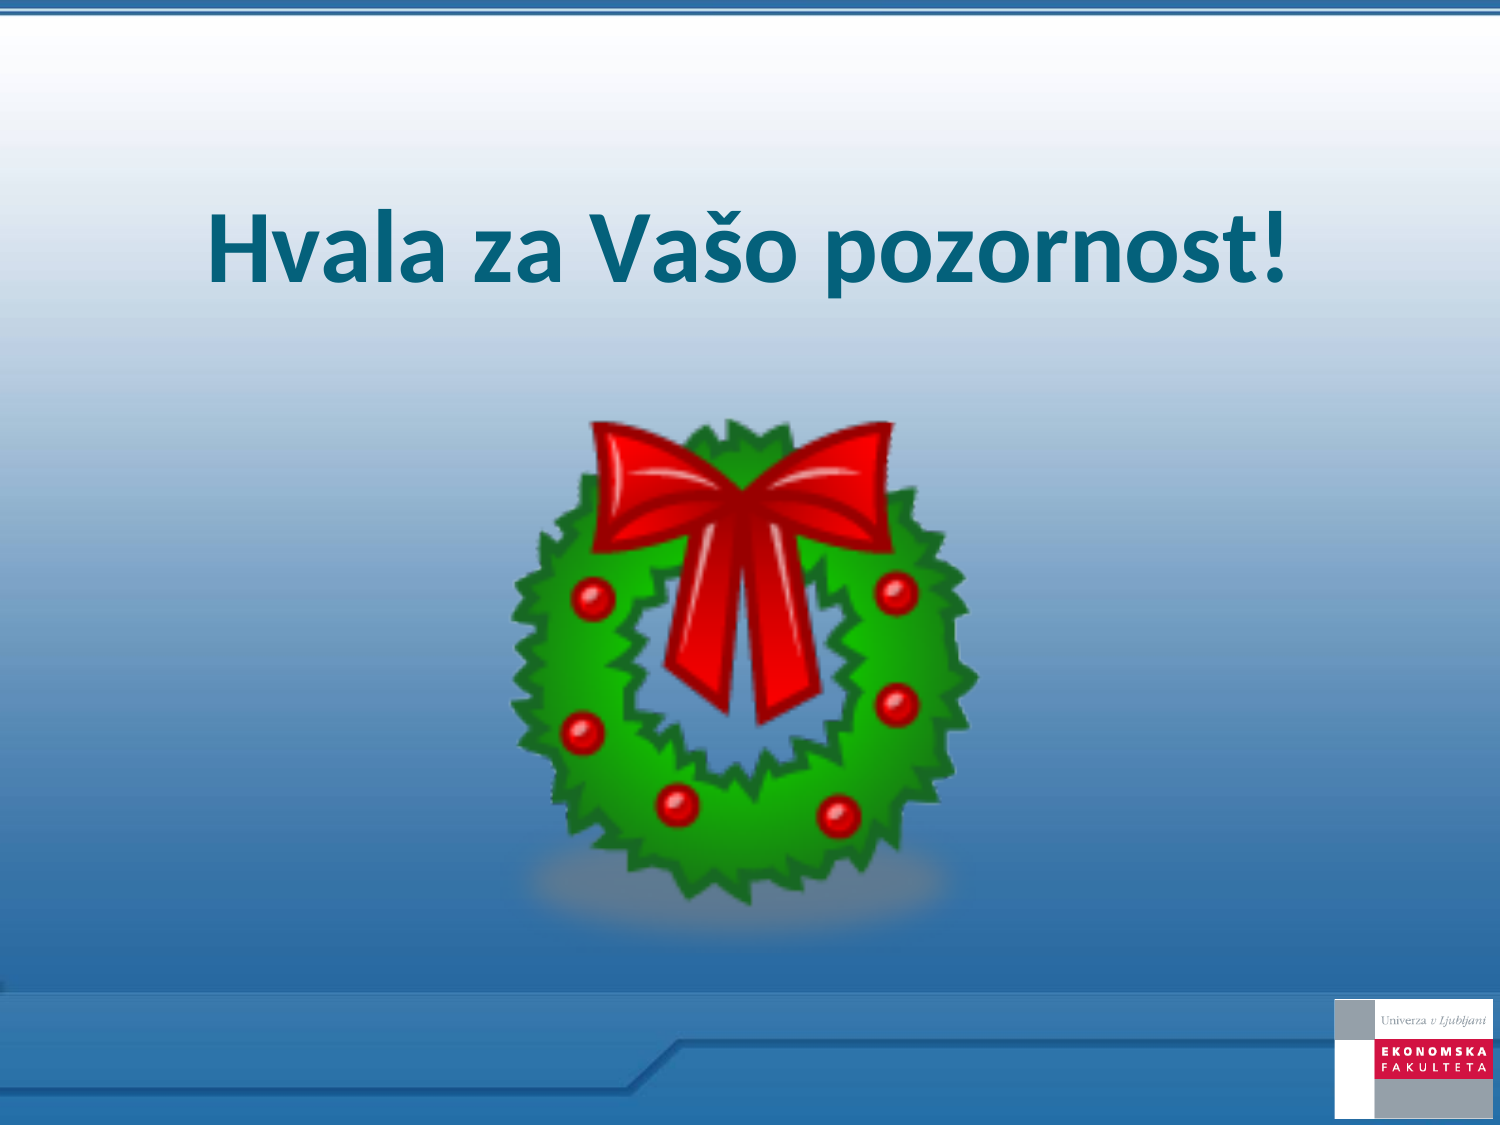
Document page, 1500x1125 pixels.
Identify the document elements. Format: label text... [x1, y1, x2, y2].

title Hvala za Vašo pozornost! [75, 115, 1426, 304]
picture [0, 0, 1500, 1125]
